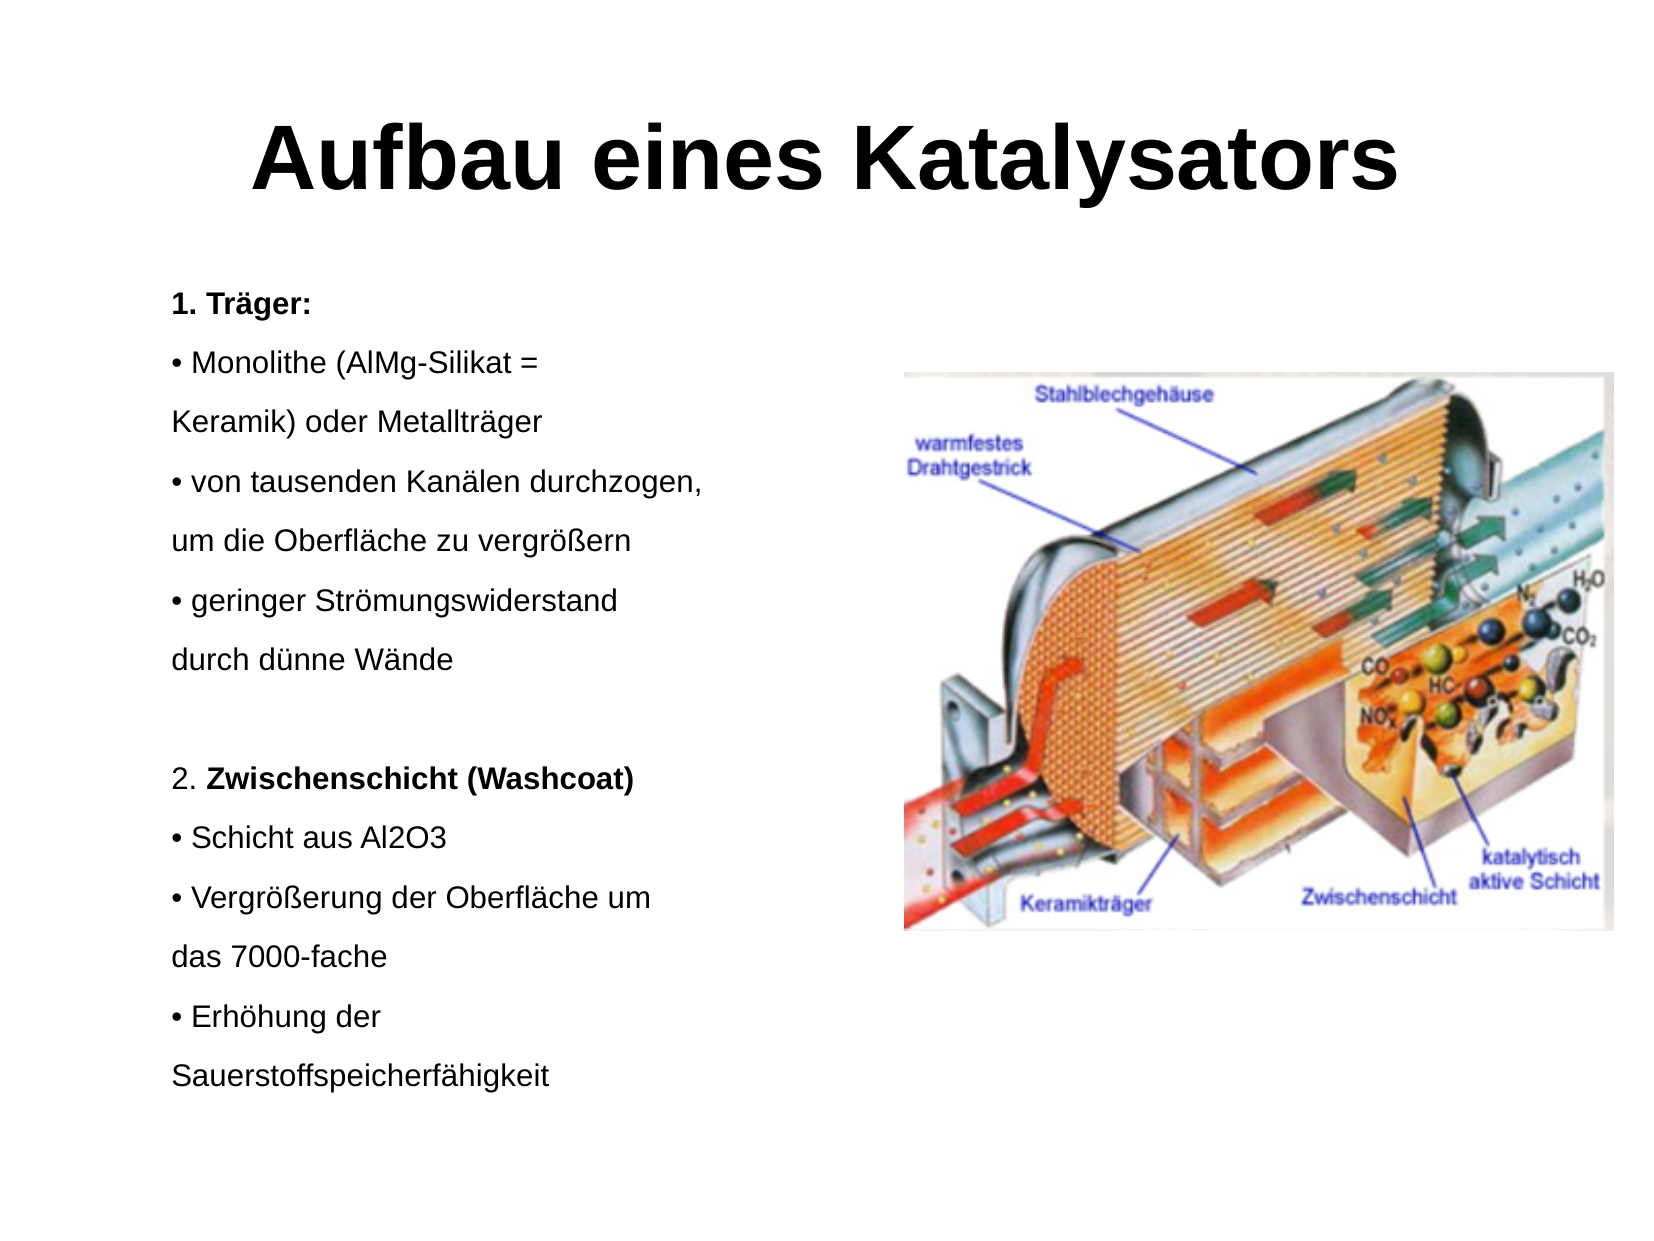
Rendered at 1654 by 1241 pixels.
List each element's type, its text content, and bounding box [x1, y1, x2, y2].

title Aufbau eines Katalysators [82, 49, 1571, 257]
list 1. Träger: • Monolithe (AlMg-Silikat = Keramik) oder Metallträger • von tausenden Kanälen durchzogen, um die Oberfläche zu vergrößern • geringer Strömungswiderstand durch dünne Wände 2. Zwischenschicht (Washcoat) • Schicht aus Al2O3 • Vergrößerung der Oberfläche um das 7000-fache • Erhöhung der Sauerstoffspeicherfähigkeit [82, 290, 1571, 1109]
picture [904, 372, 1614, 931]
